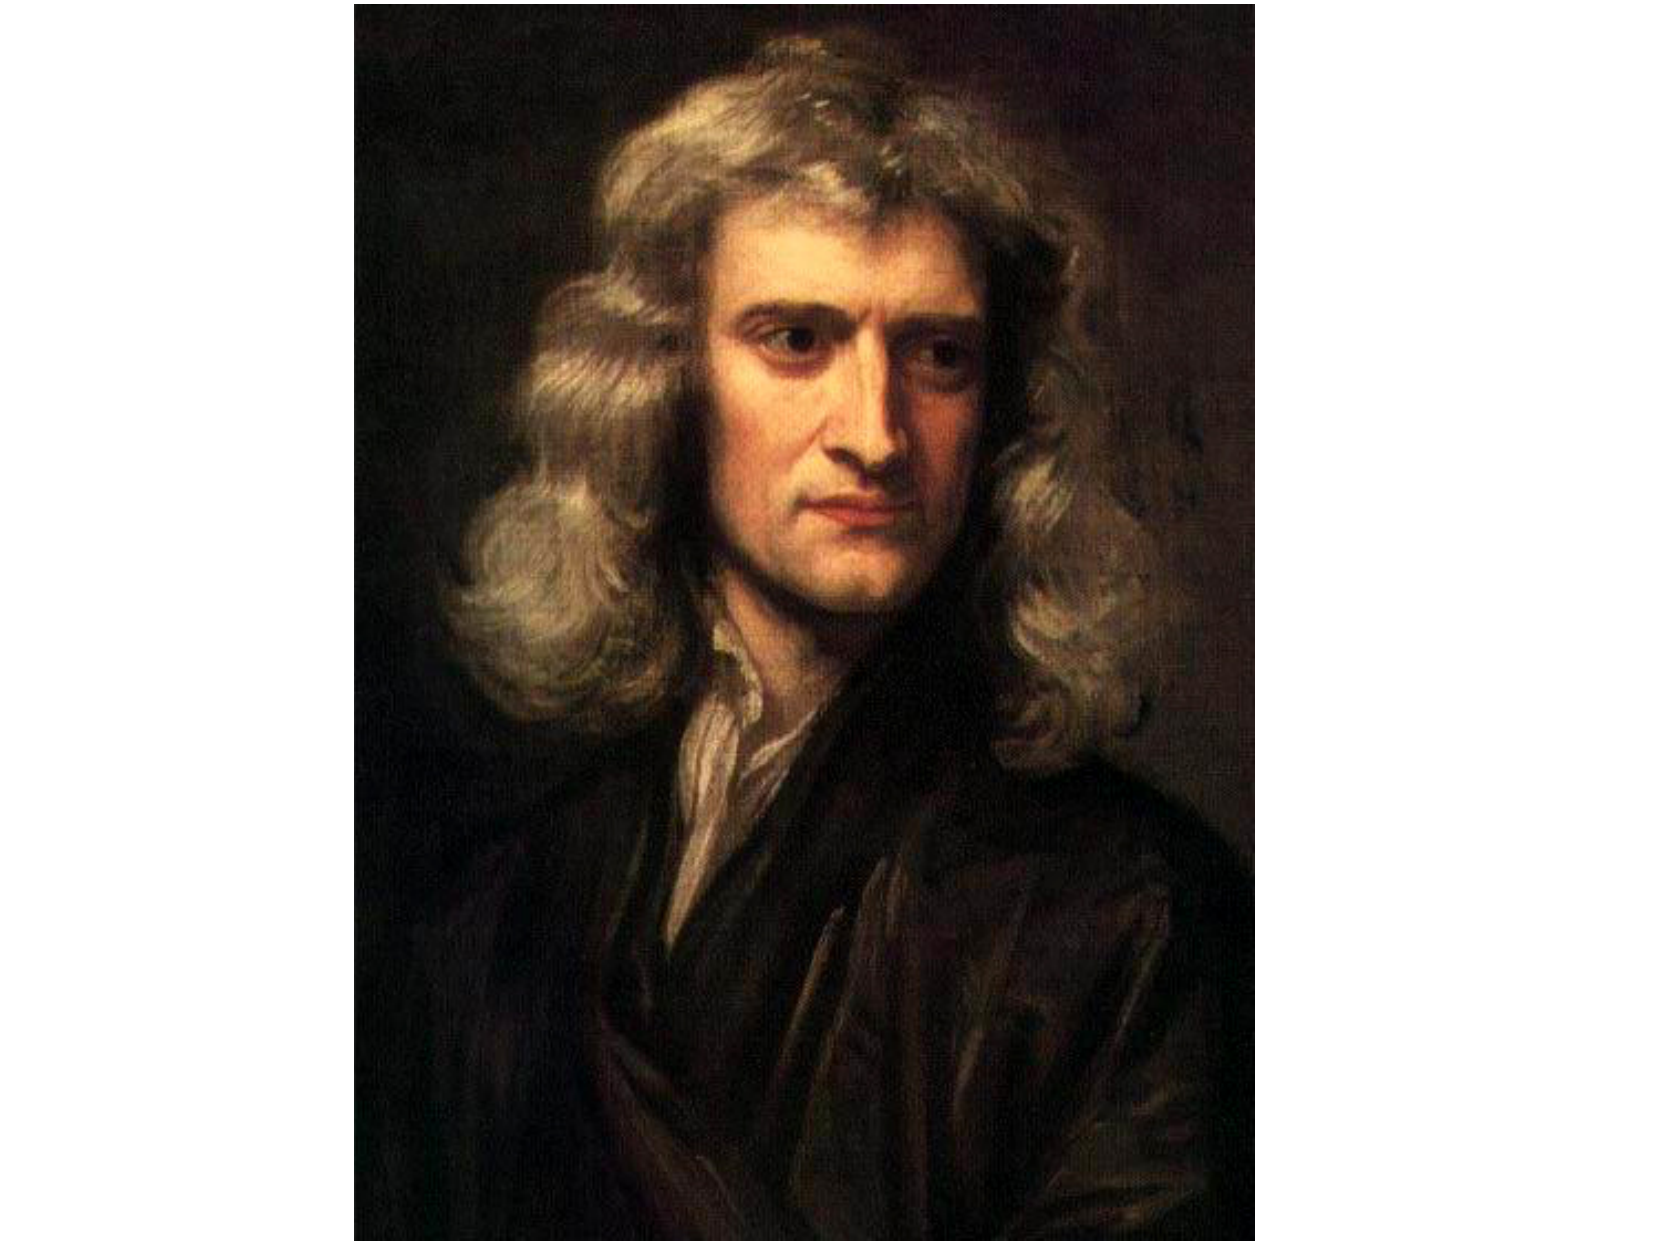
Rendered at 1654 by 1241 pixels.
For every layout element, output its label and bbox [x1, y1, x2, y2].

picture [354, 4, 1255, 1241]
